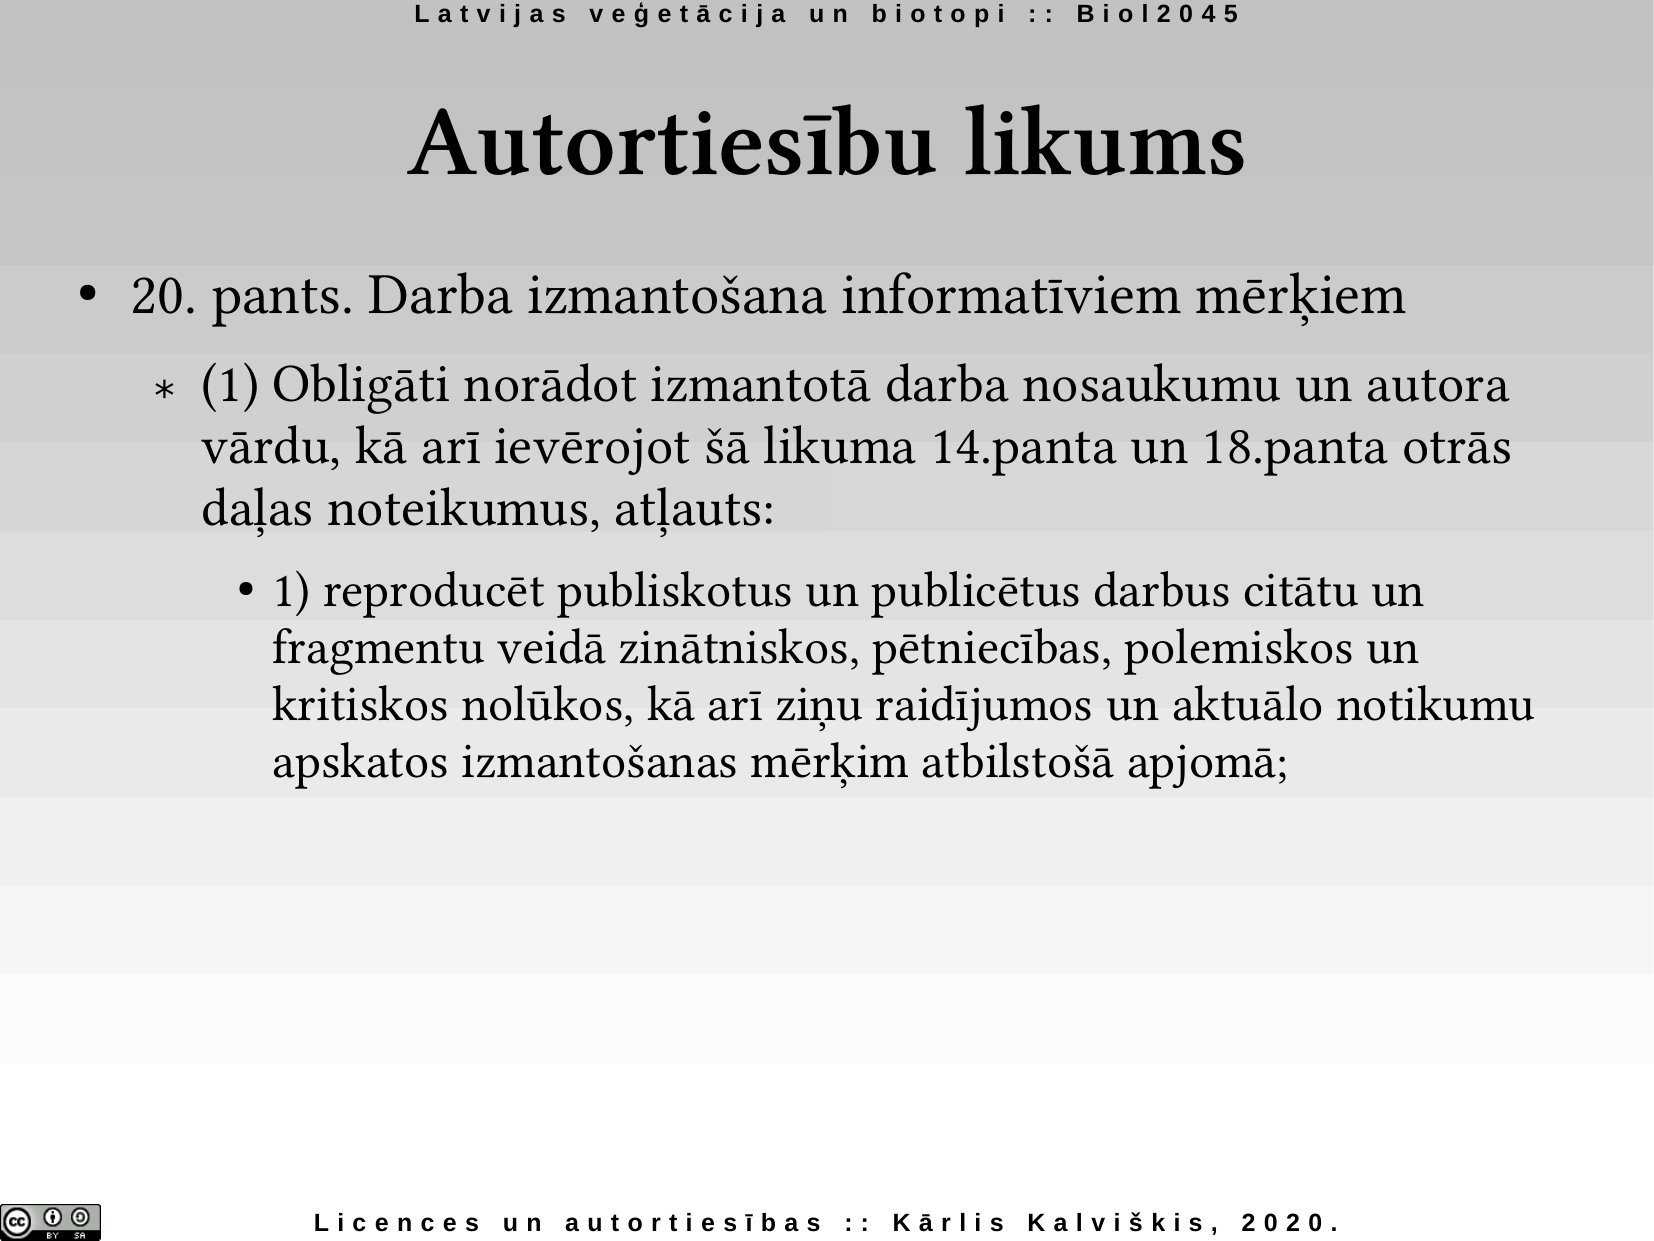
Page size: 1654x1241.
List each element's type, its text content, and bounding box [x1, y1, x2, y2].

picture [0, 0, 1654, 1241]
list 20. pants. Darba izmantošana informatīviem mērķiem (1) Obligāti norādot izmantotā darba nosaukumu un autora vārdu, kā arī ievērojot šā likuma 14.panta un 18.panta otrās daļas noteikumus, atļauts: 1) reproducēt publiskotus un publicētus darbus citātu un fragmentu veidā zinātniskos, pētniecības, polemiskos un kritiskos nolūkos, kā arī ziņu raidījumos un aktuālo notikumu apskatos izmantošanas mērķim atbilstošā apjomā; [59, 261, 1596, 880]
title Autortiesību likums [59, 37, 1596, 246]
